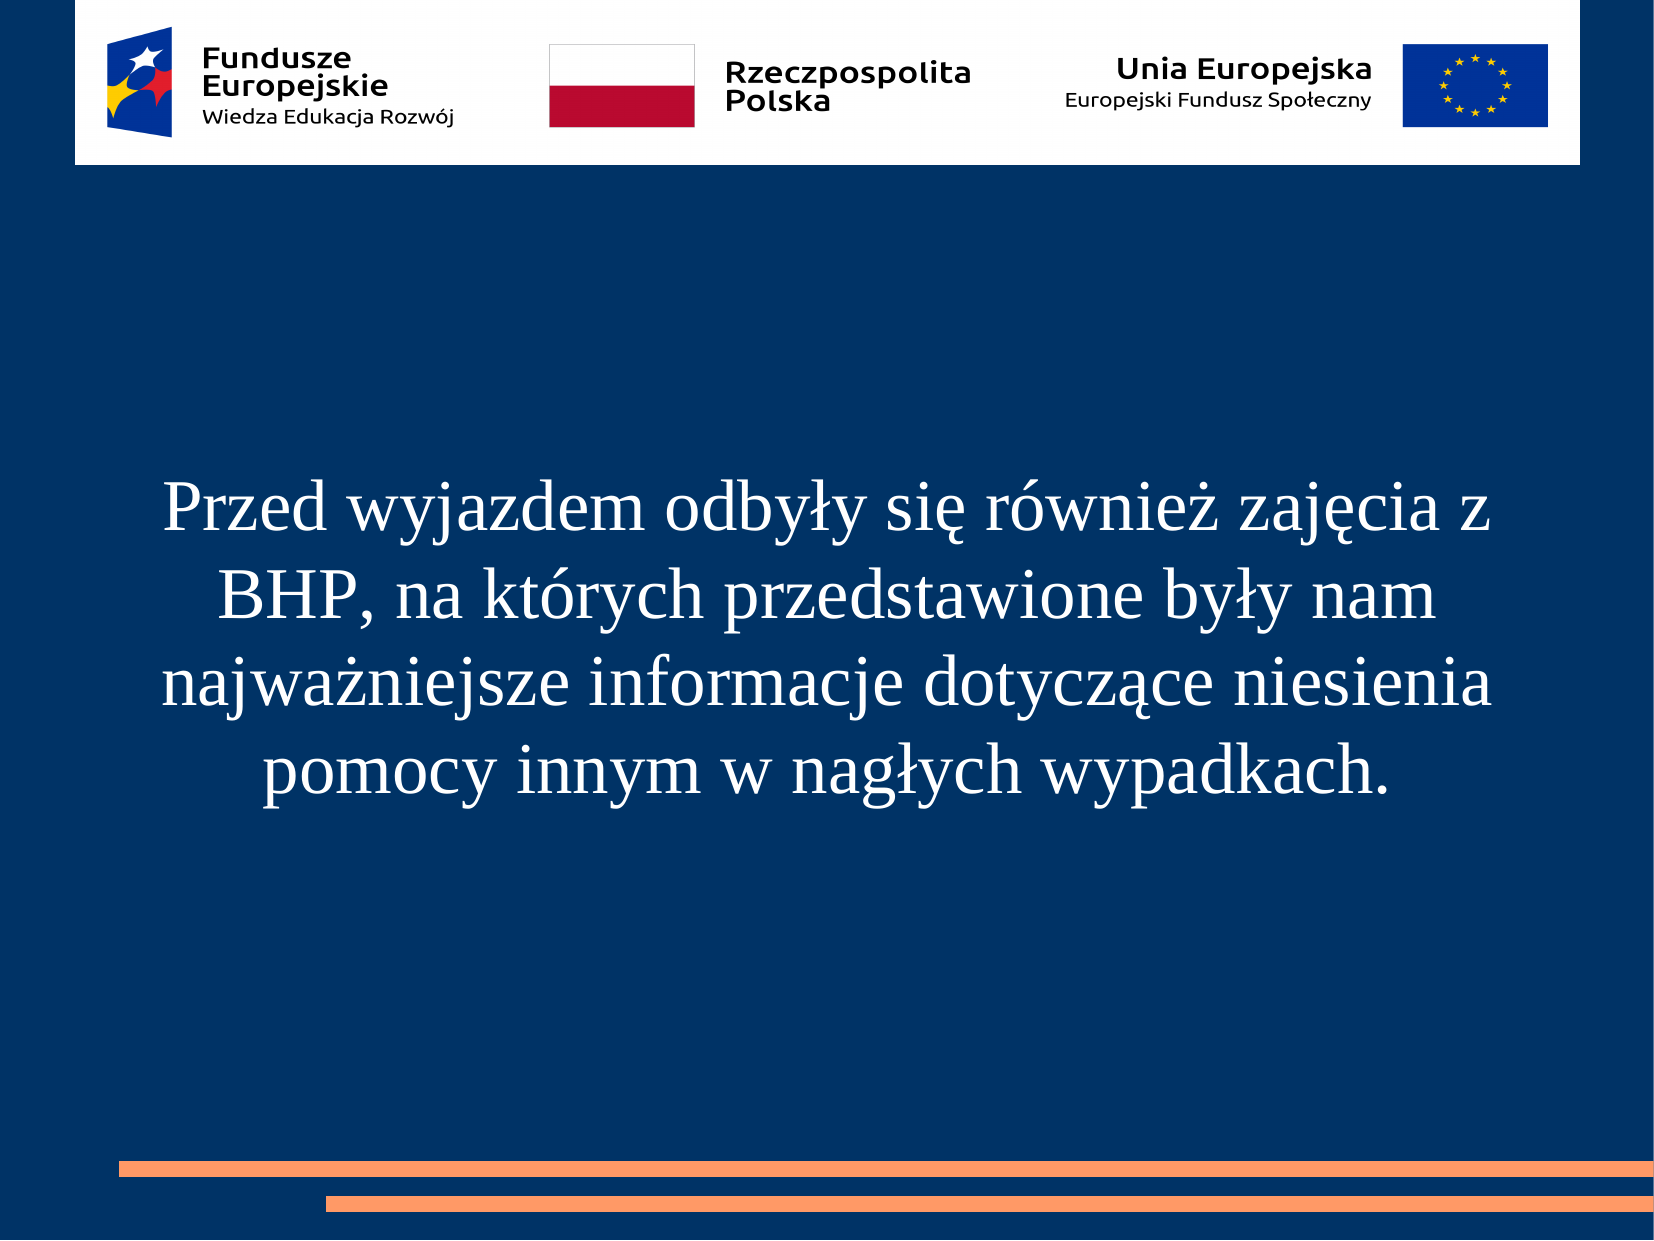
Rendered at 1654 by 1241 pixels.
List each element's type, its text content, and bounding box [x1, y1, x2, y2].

picture [75, 0, 1580, 165]
subtitle Przed wyjazdem odbyły się również zajęcia z BHP, na których przedstawione były nam najważniejsze informacje dotyczące niesienia pomocy innym w nagłych wypadkach. [121, 165, 1534, 1132]
